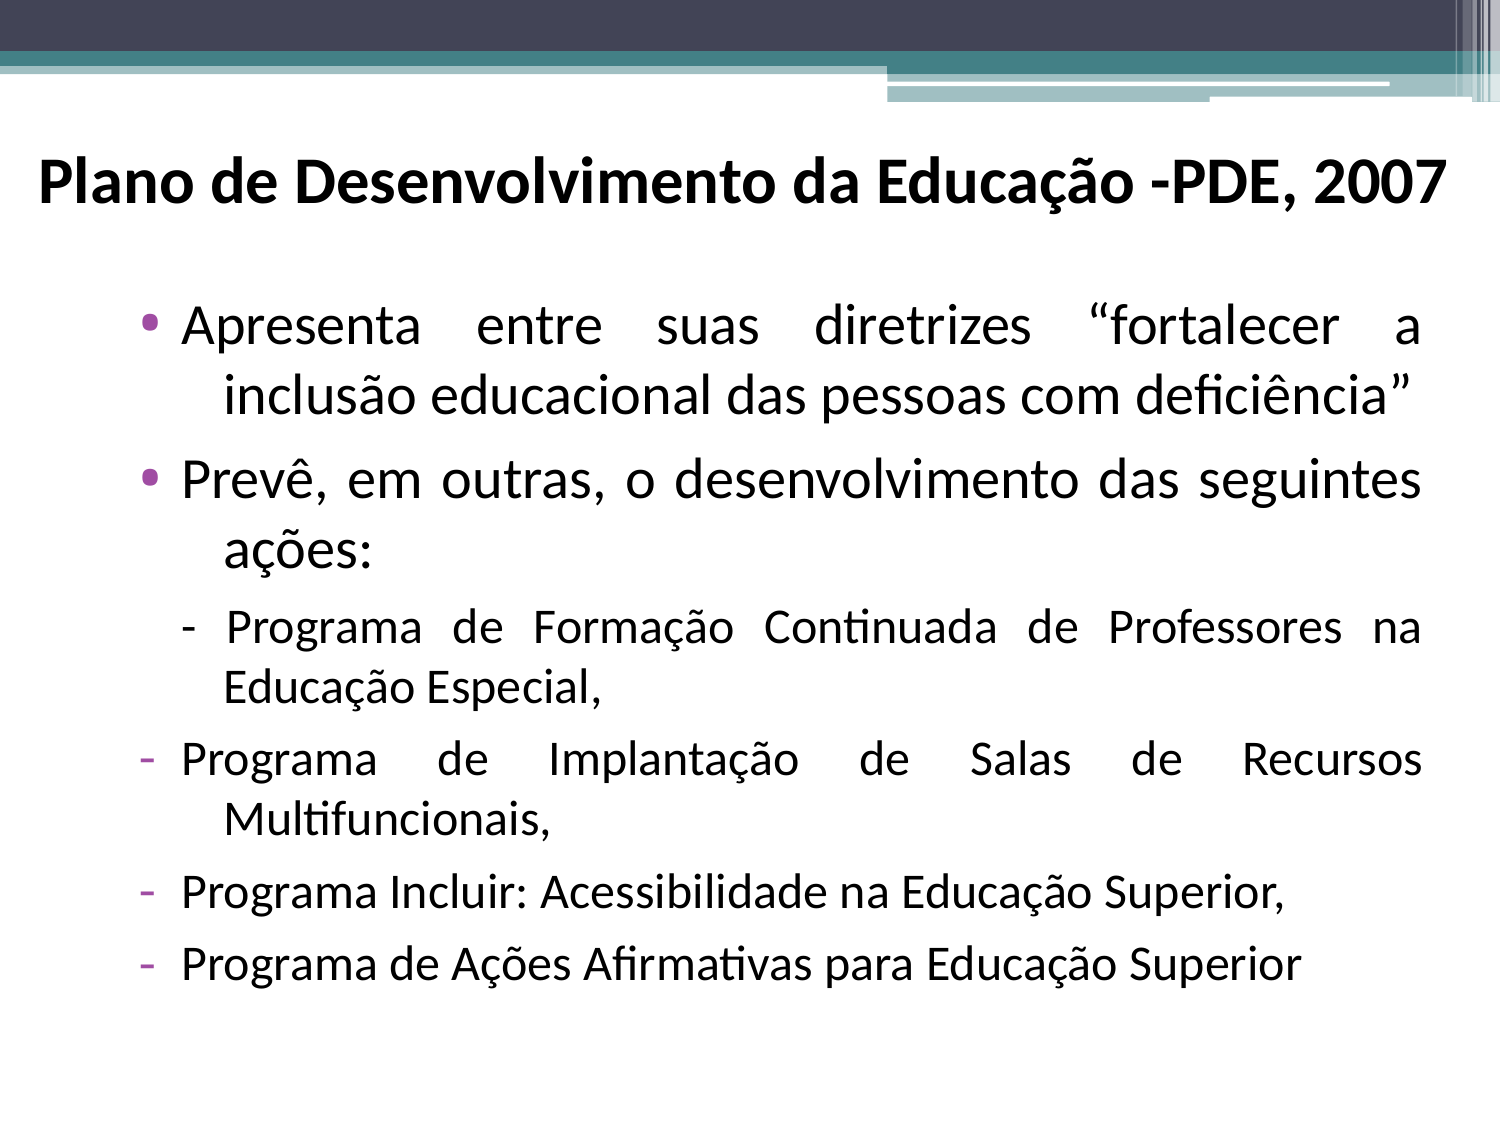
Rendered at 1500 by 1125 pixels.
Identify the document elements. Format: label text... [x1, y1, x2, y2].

list Apresenta entre suas diretrizes “fortalecer a inclusão educacional das pessoas com deficiência” Prevê, em outras, o desenvolvimento das seguintes ações: - Programa de Formação Continuada de Professores na Educação Especial, Programa de Implantação de Salas de Recursos Multifuncionais, Programa Incluir: Acessibilidade na Educação Superior, Programa de Ações Afirmativas para Educação Superior [88, 278, 1439, 1022]
title Plano de Desenvolvimento da Educação -PDE, 2007 [23, 82, 1477, 271]
